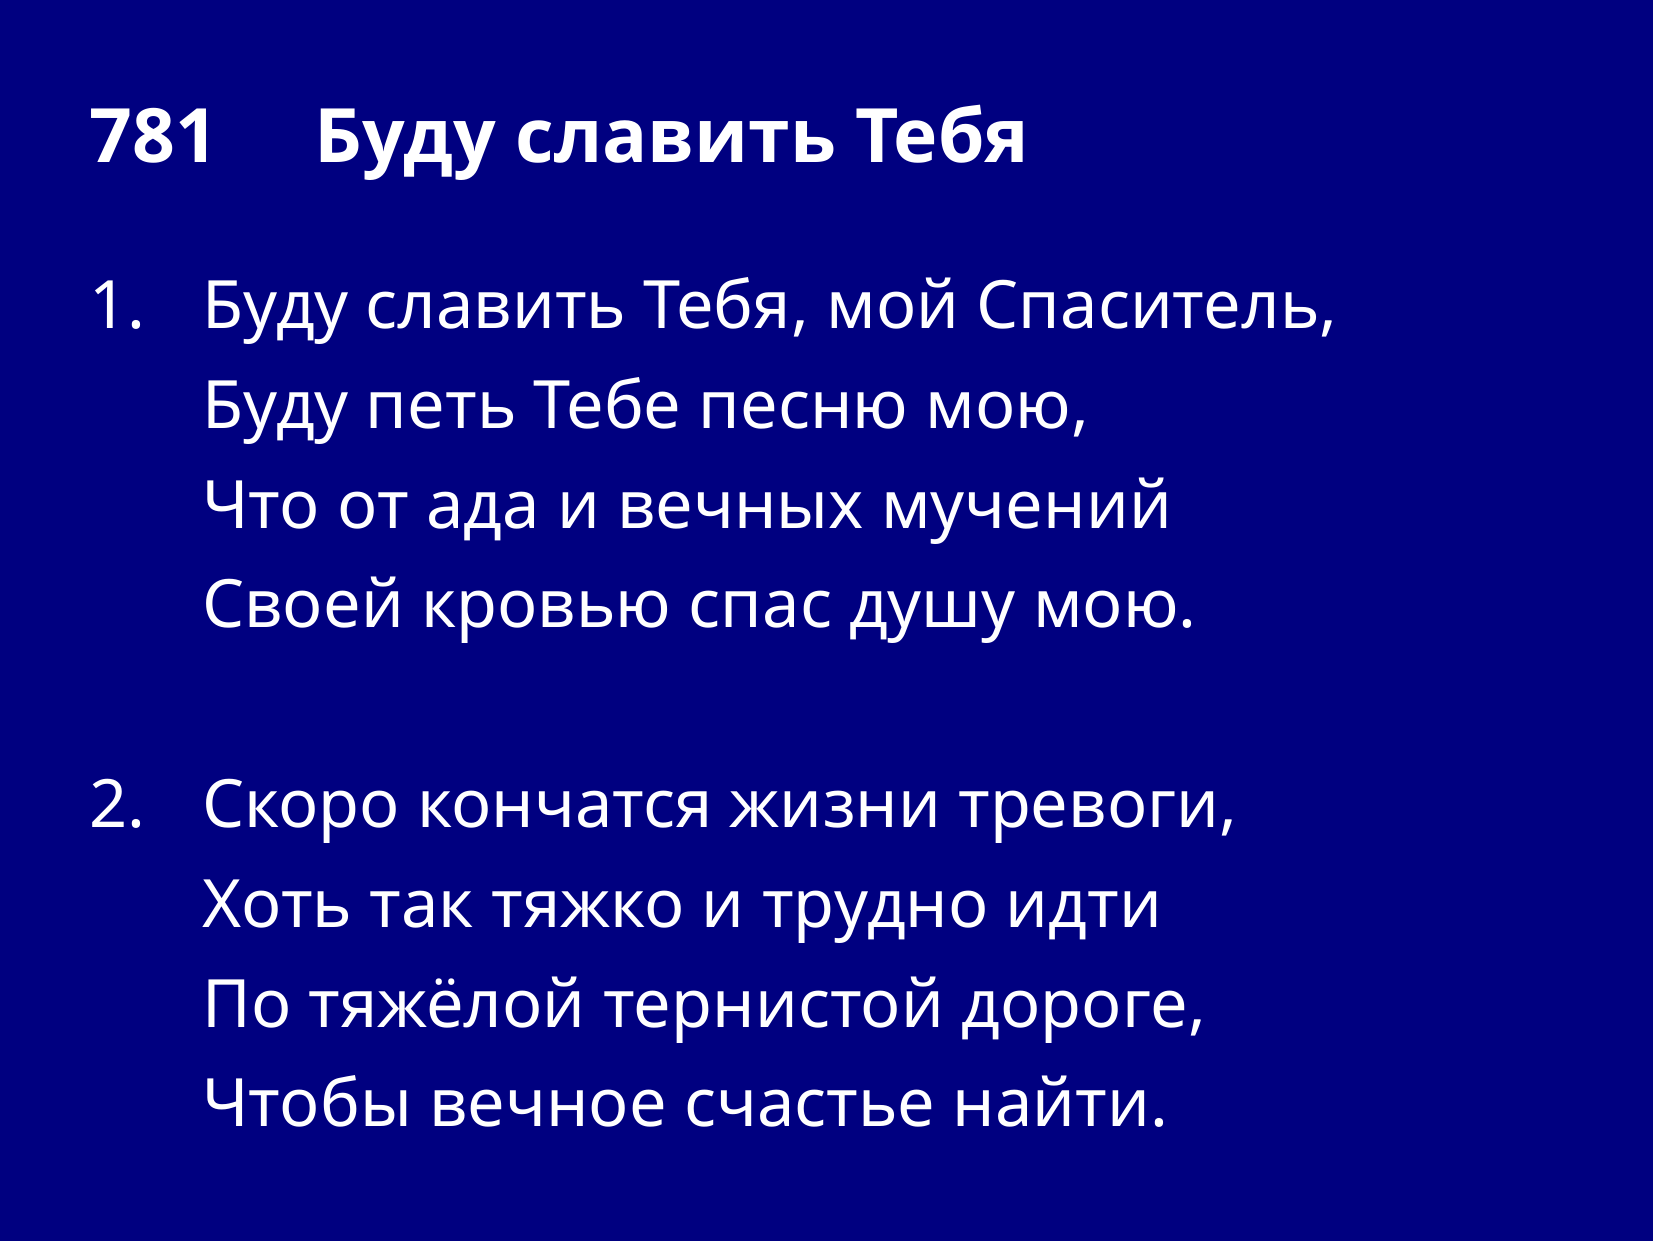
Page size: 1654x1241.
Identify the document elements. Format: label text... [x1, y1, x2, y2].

text_box 1. Буду славить Тебя, мой Спаситель, Буду петь Тебе песню мою, Что от ада и вечных мучений Своей кровью спас душу мою. 2. Скоро кончатся жизни тревоги, Хоть так тяжко и трудно идти По тяжёлой тернистой дороге, Чтобы вечное счастье найти. [75, 188, 1576, 1163]
text_box 781 Буду славить Тебя [75, 75, 1576, 188]
